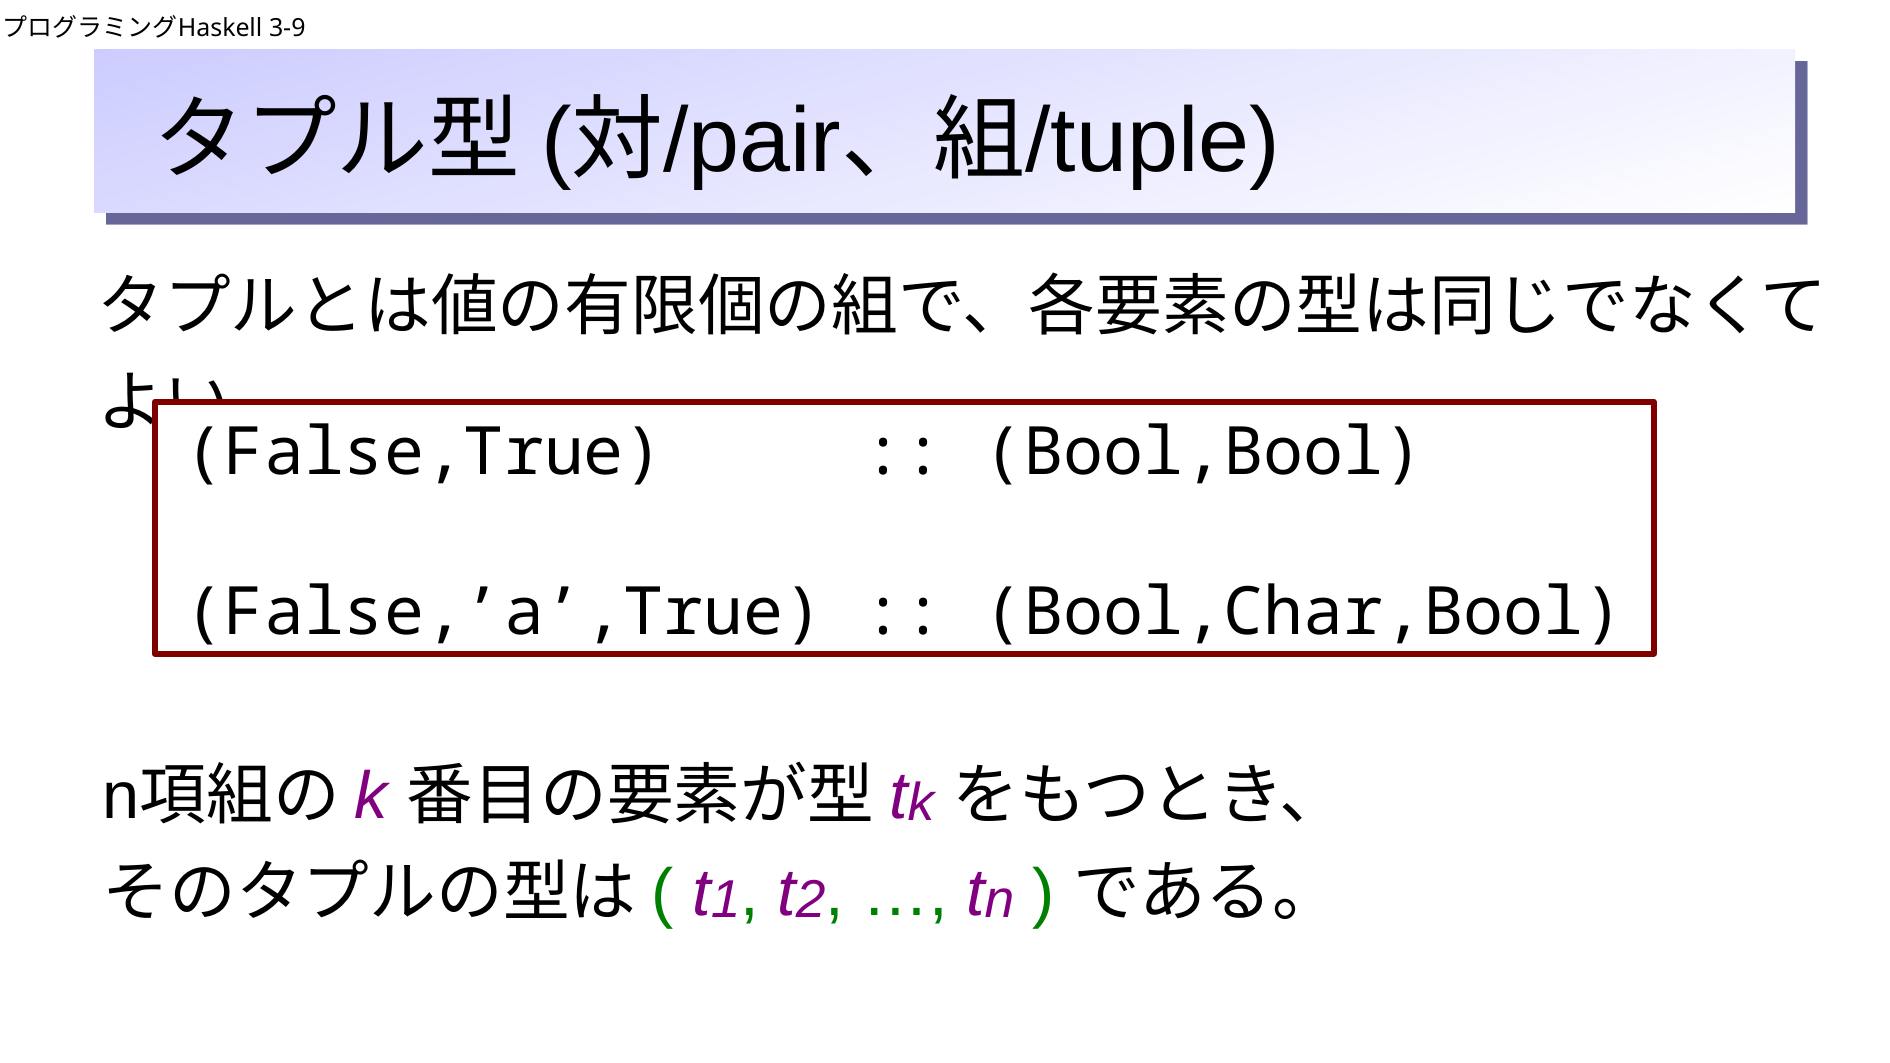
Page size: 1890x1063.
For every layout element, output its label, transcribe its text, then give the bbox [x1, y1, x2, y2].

text_box (False,True) :: (Bool,Bool) (False,’a’,True) :: (Bool,Char,Bool) [154, 401, 1654, 654]
text_box n項組の k 番目の要素が型 tk をもつとき、 そのタプルの型は ( t1, t2, …, tn ) である。 [87, 734, 1724, 920]
list タプルとは値の有限個の組で、各要素の型は同じでなくてよい [94, 248, 1852, 330]
title タプル型 (対/pair、組/tuple) [94, 49, 1796, 213]
